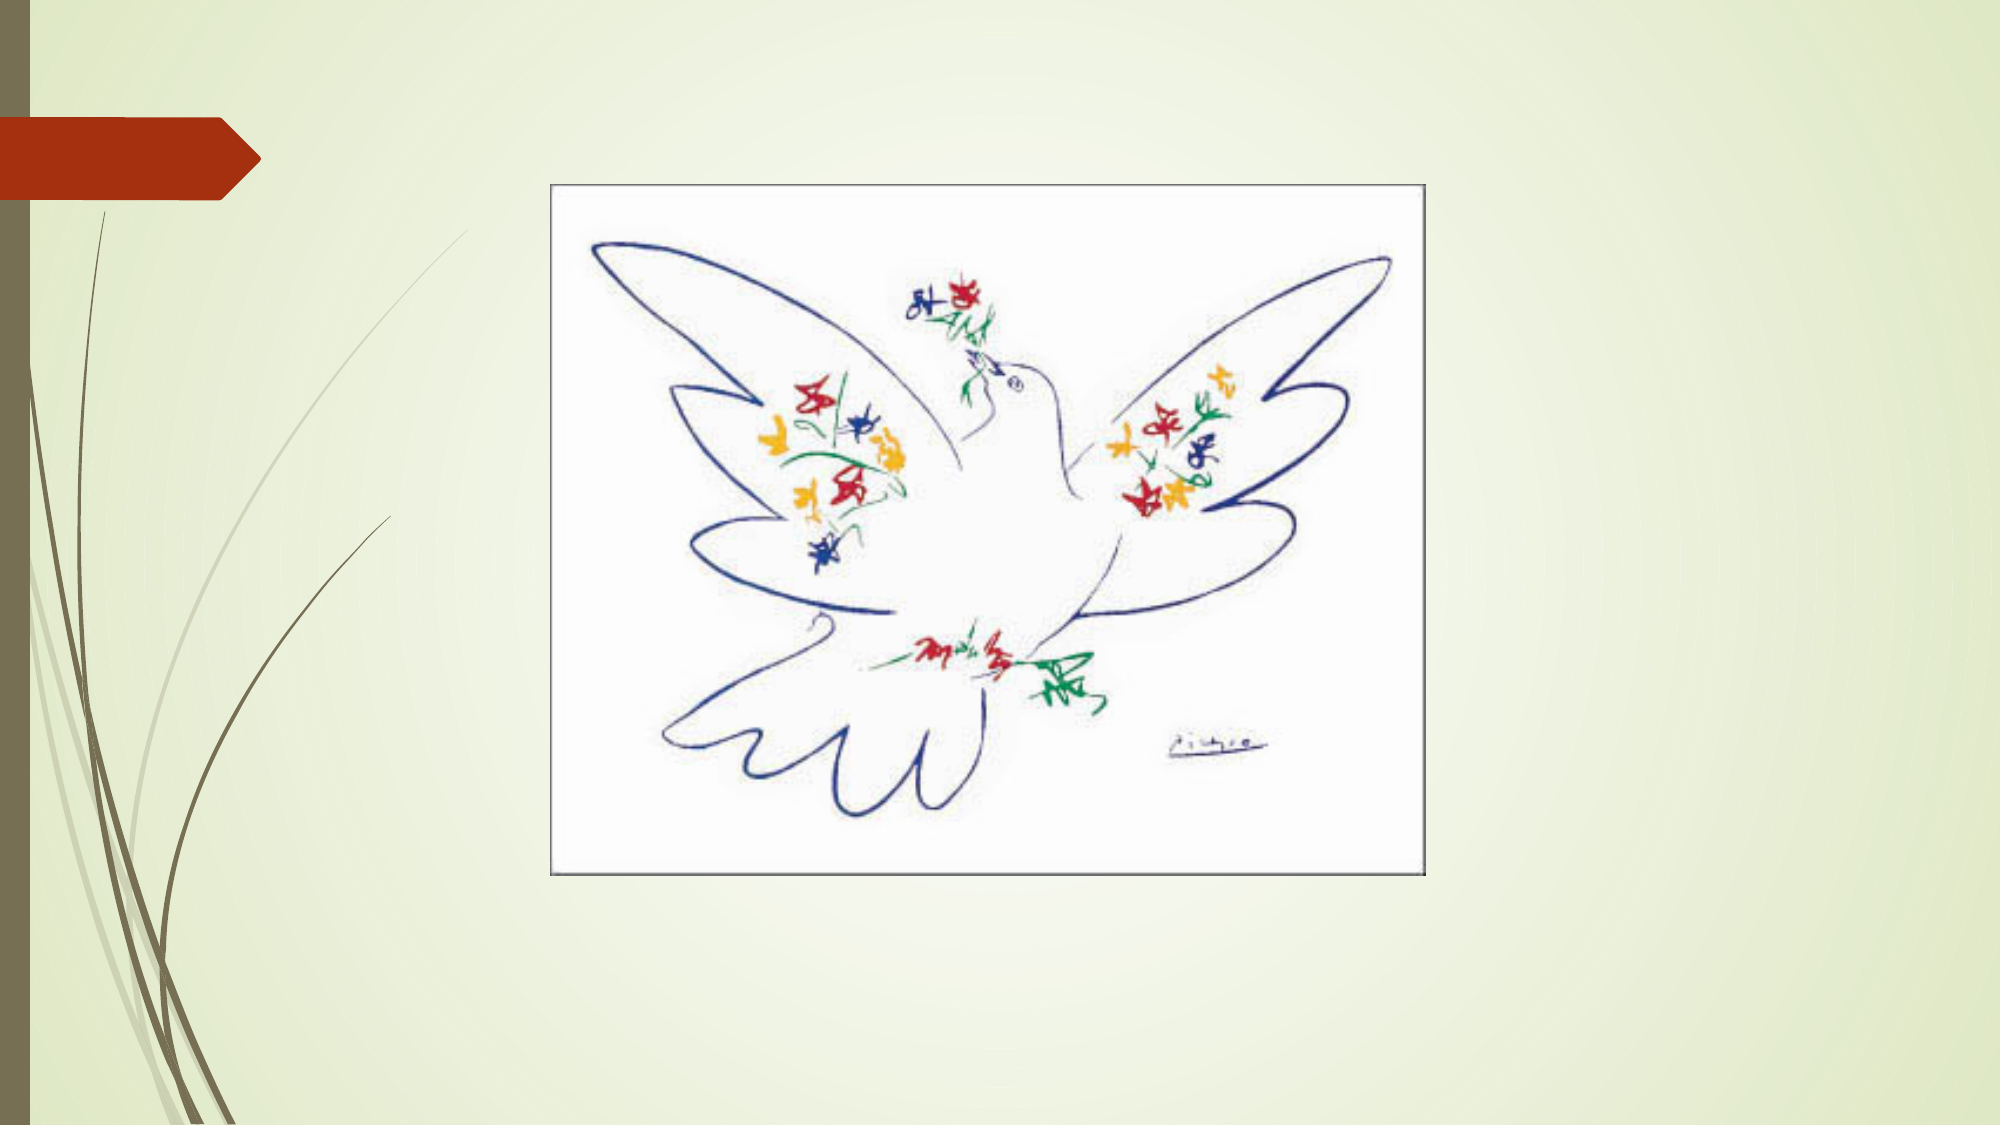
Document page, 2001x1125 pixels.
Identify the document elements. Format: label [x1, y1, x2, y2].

picture [550, 184, 1426, 876]
